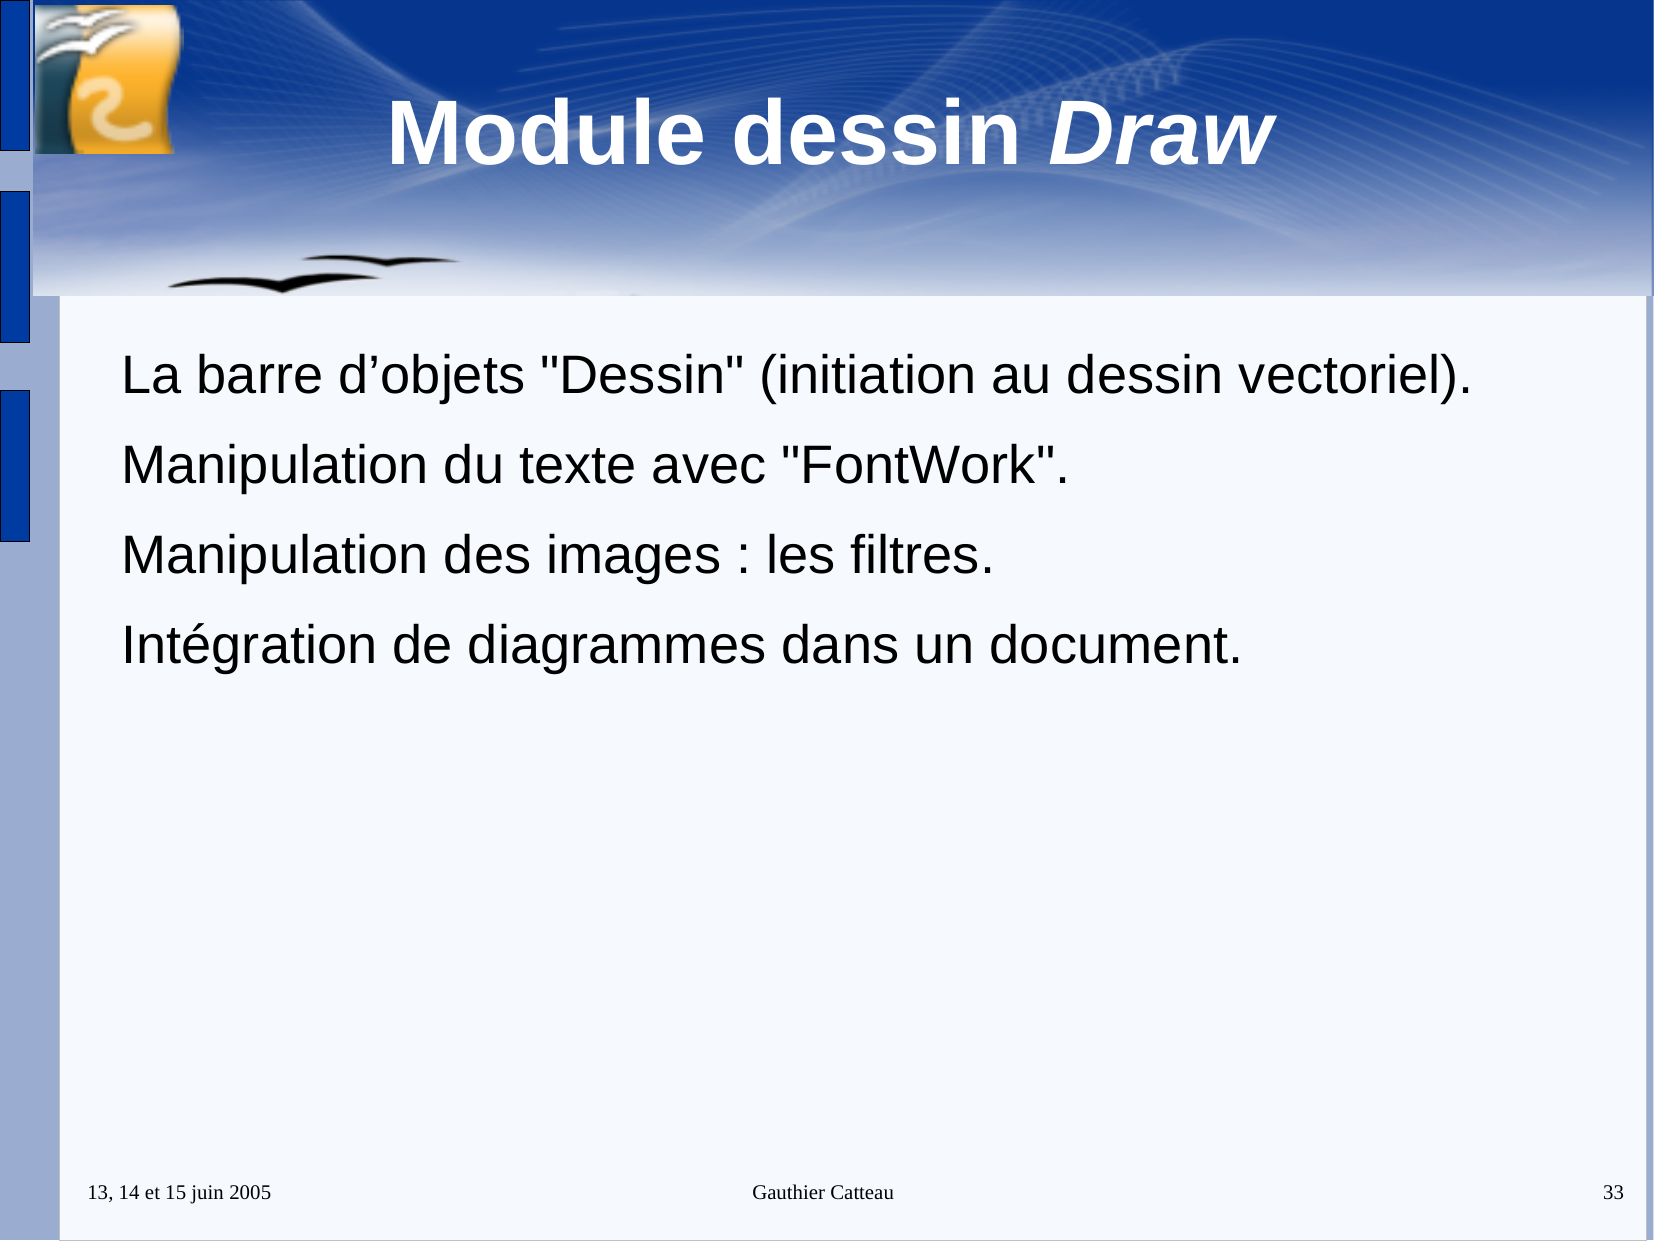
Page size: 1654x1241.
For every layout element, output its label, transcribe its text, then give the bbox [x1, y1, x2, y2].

picture [33, 0, 1654, 296]
title Module dessin Draw [123, 29, 1536, 237]
list La barre d’objets "Dessin" (initiation au dessin vectoriel). Manipulation du texte avec "FontWork". Manipulation des images : les filtres. Intégration de diagrammes dans un document. [121, 344, 1534, 1127]
